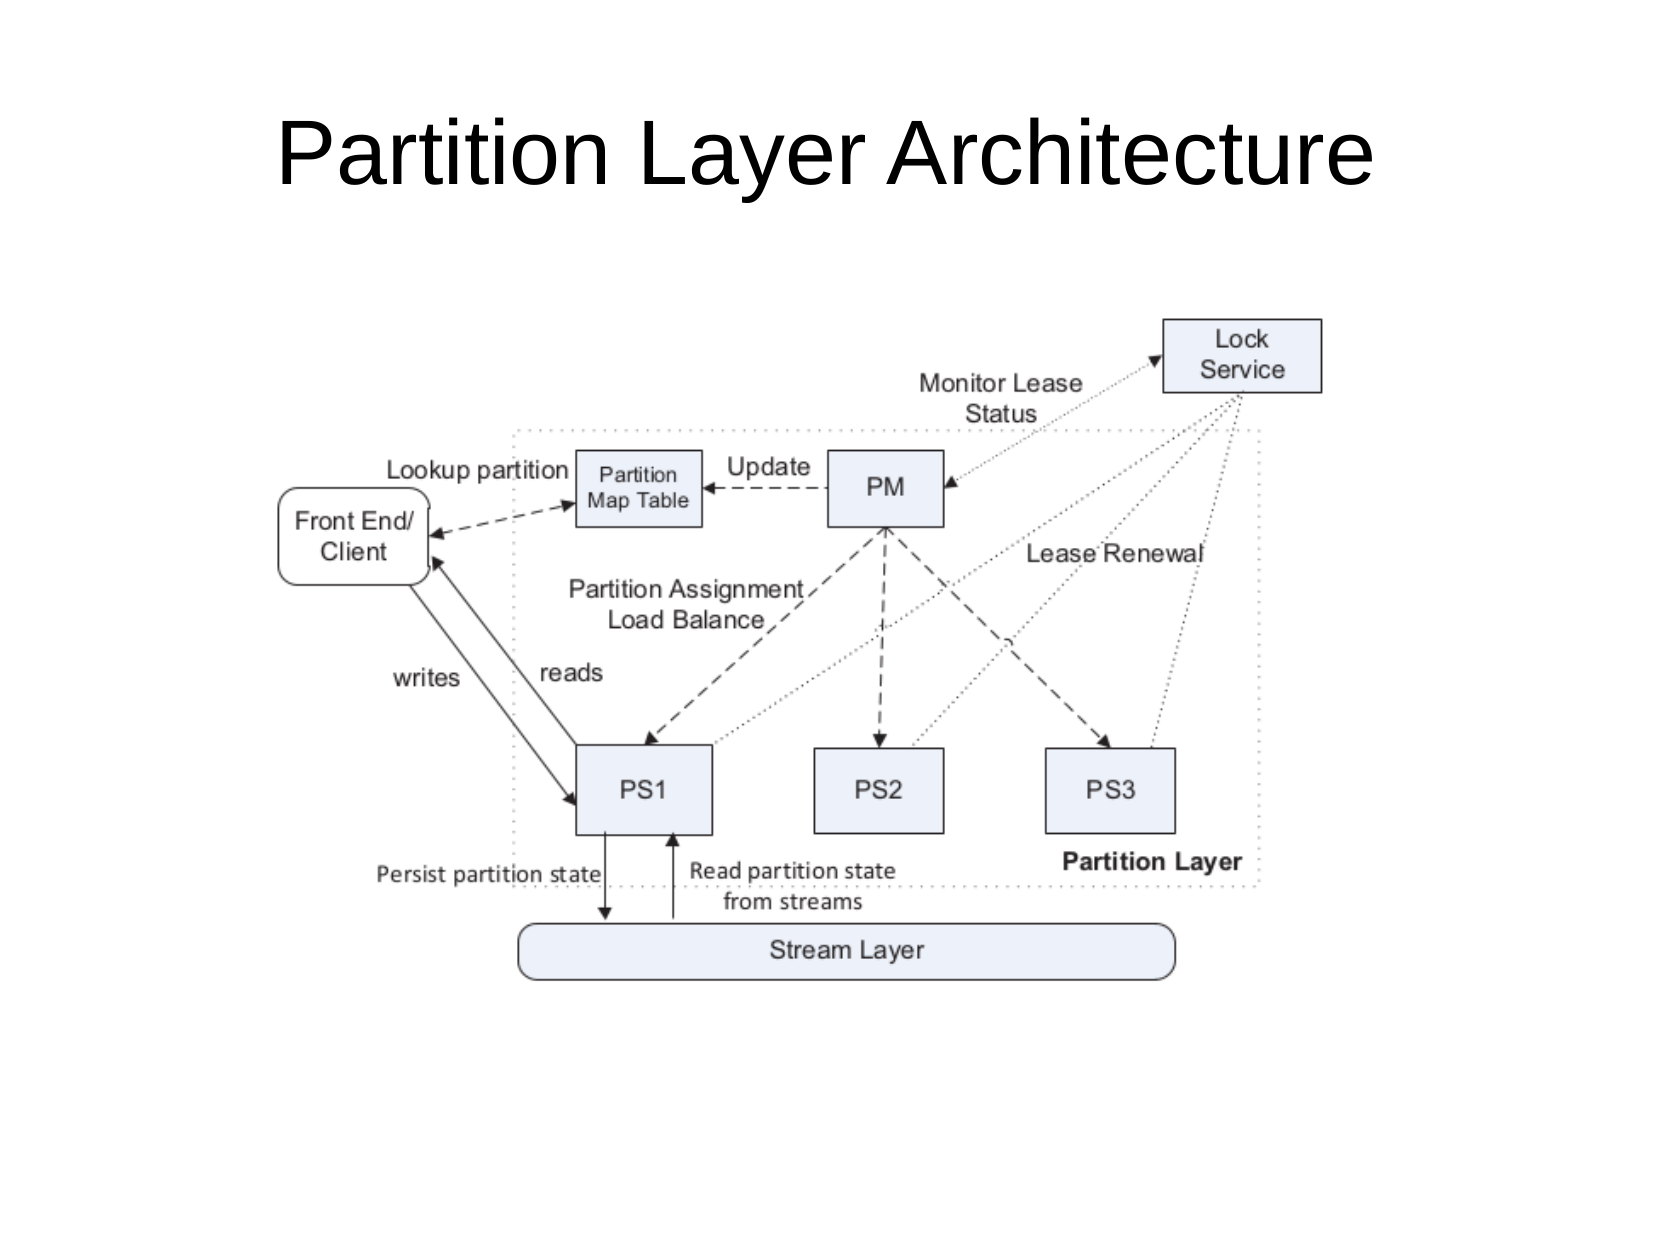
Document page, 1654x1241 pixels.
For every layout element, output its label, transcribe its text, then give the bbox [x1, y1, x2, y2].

picture [237, 290, 1384, 1010]
title Partition Layer Architecture [82, 49, 1571, 257]
